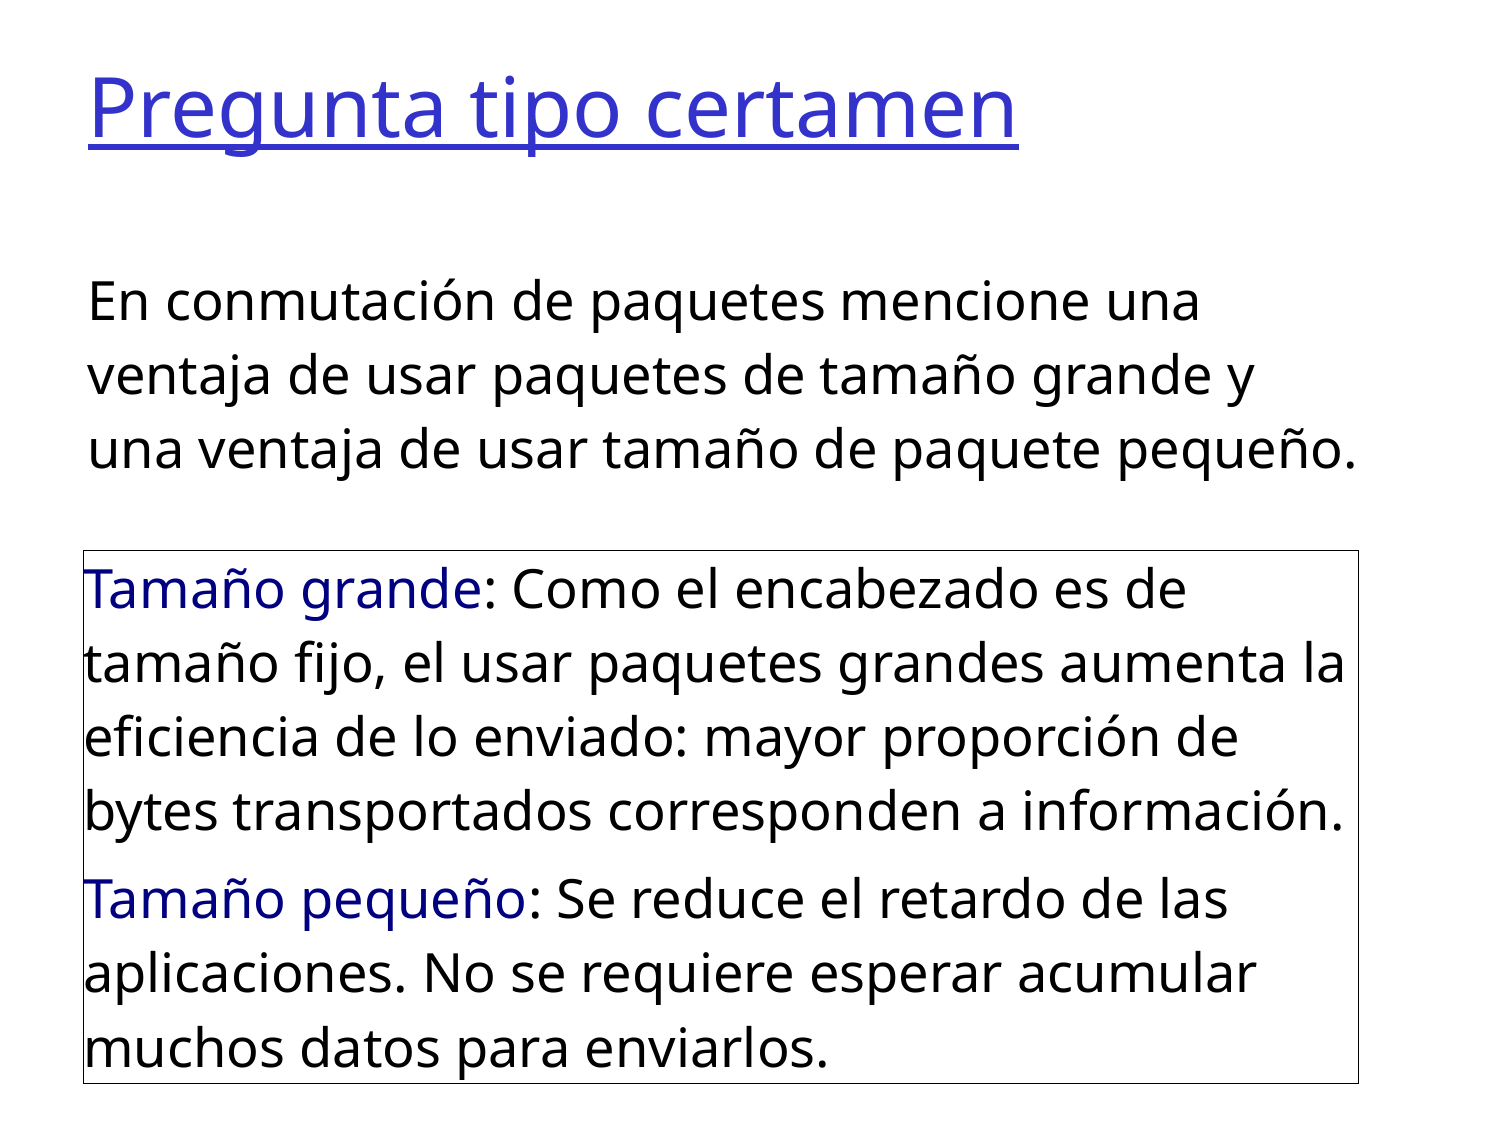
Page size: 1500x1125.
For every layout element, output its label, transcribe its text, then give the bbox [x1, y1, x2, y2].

list Tamaño grande: Como el encabezado es de tamaño fijo, el usar paquetes grandes aumenta la eficiencia de lo enviado: mayor proporción de bytes transportados corresponden a información. Tamaño pequeño: Se reduce el retardo de las aplicaciones. No se requiere esperar acumular muchos datos para enviarlos. [83, 550, 1359, 1073]
list En conmutación de paquetes mencione una ventaja de usar paquetes de tamaño grande y una ventaja de usar tamaño de paquete pequeño. [87, 262, 1363, 528]
title Pregunta tipo certamen [87, 23, 1463, 188]
